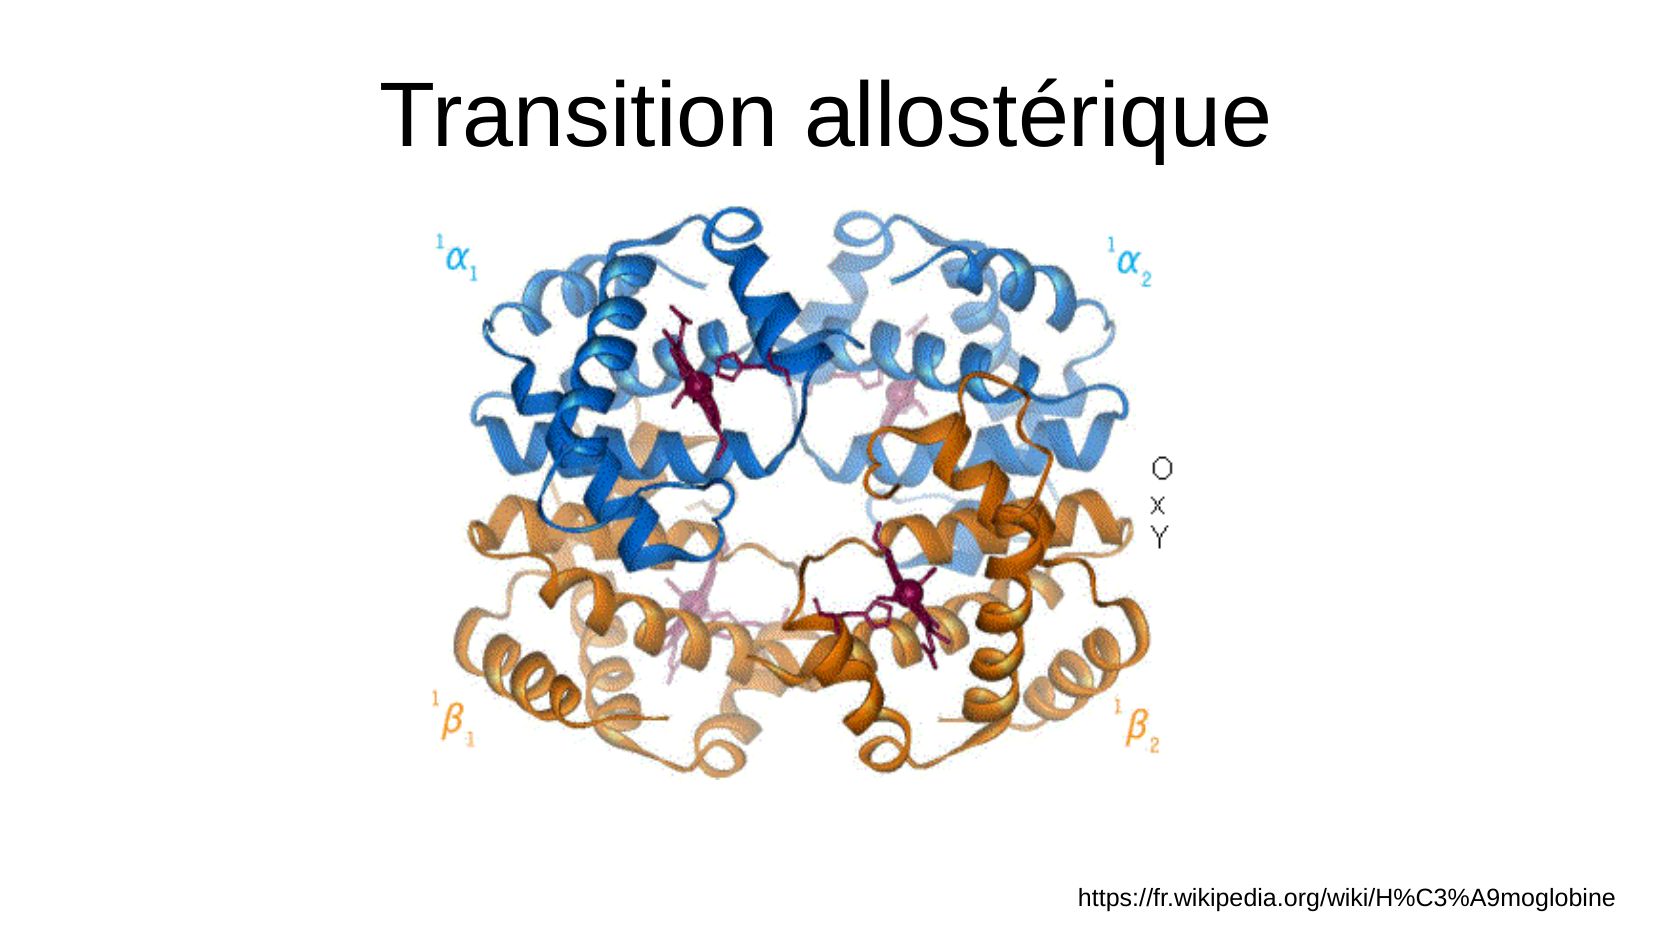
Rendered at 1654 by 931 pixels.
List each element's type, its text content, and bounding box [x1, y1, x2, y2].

title Transition allostérique [82, 37, 1571, 193]
picture [418, 205, 1182, 780]
text_box https://fr.wikipedia.org/wiki/H%C3%A9moglobine [1063, 876, 1654, 931]
